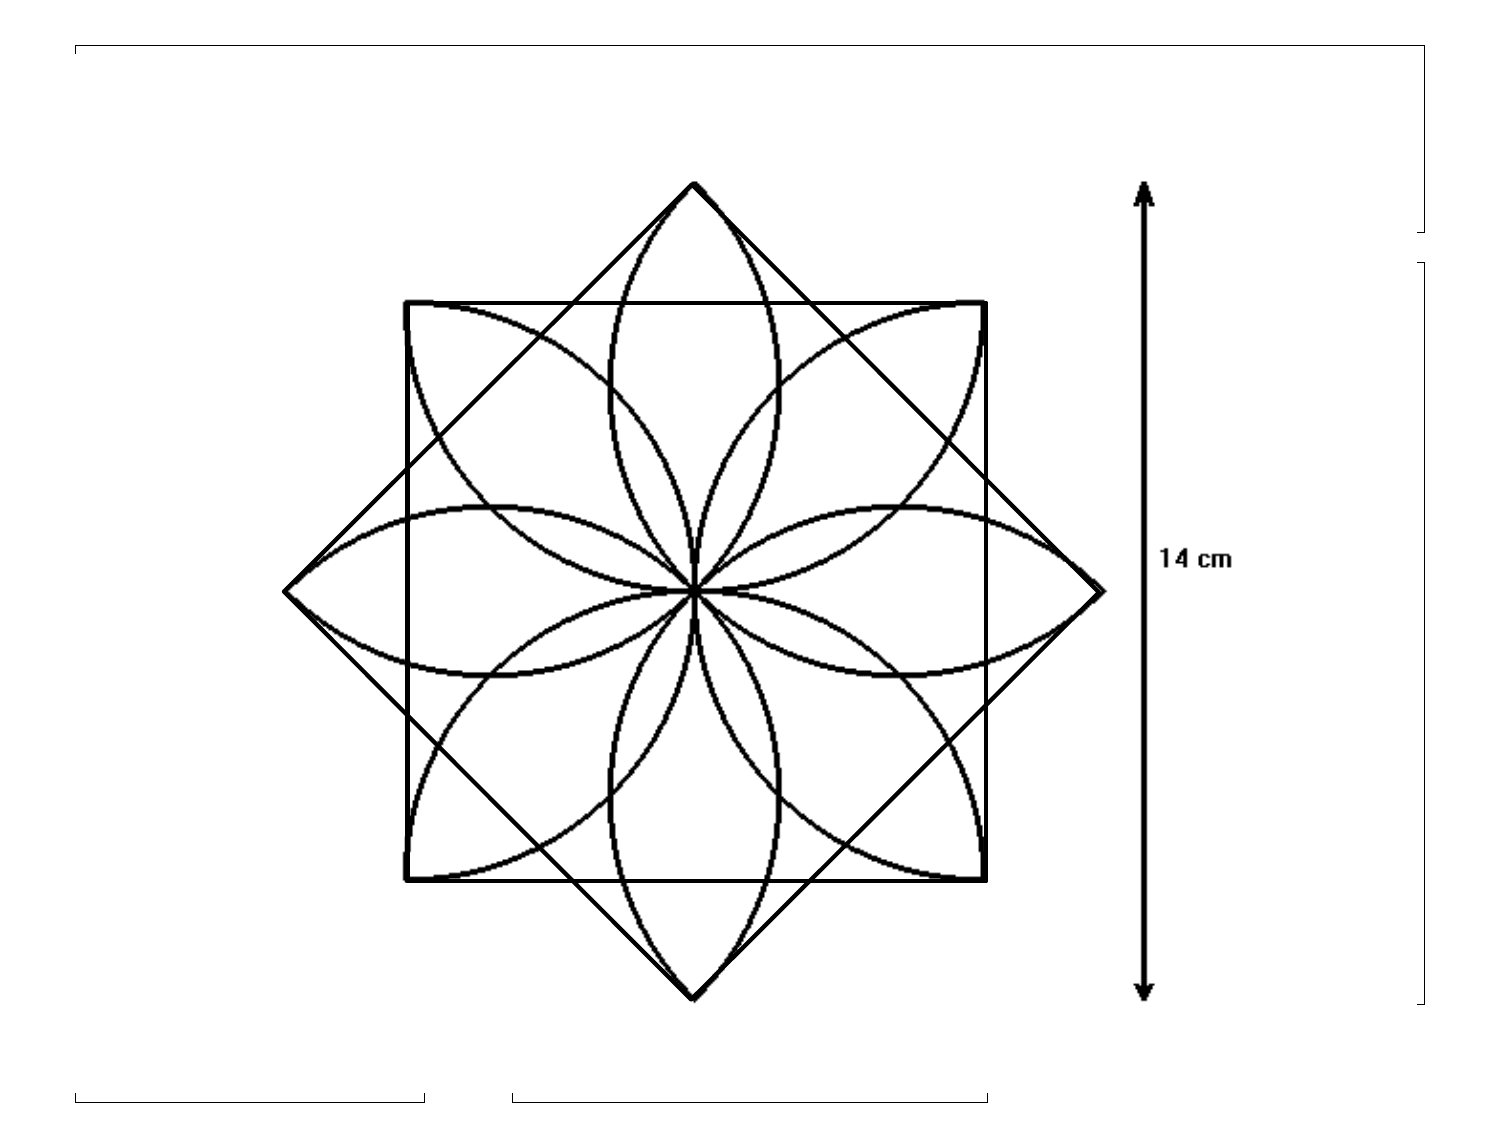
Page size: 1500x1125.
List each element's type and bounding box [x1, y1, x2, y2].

title [75, 45, 1425, 233]
list [1417, 262, 1425, 1005]
picture [0, 54, 1417, 1093]
